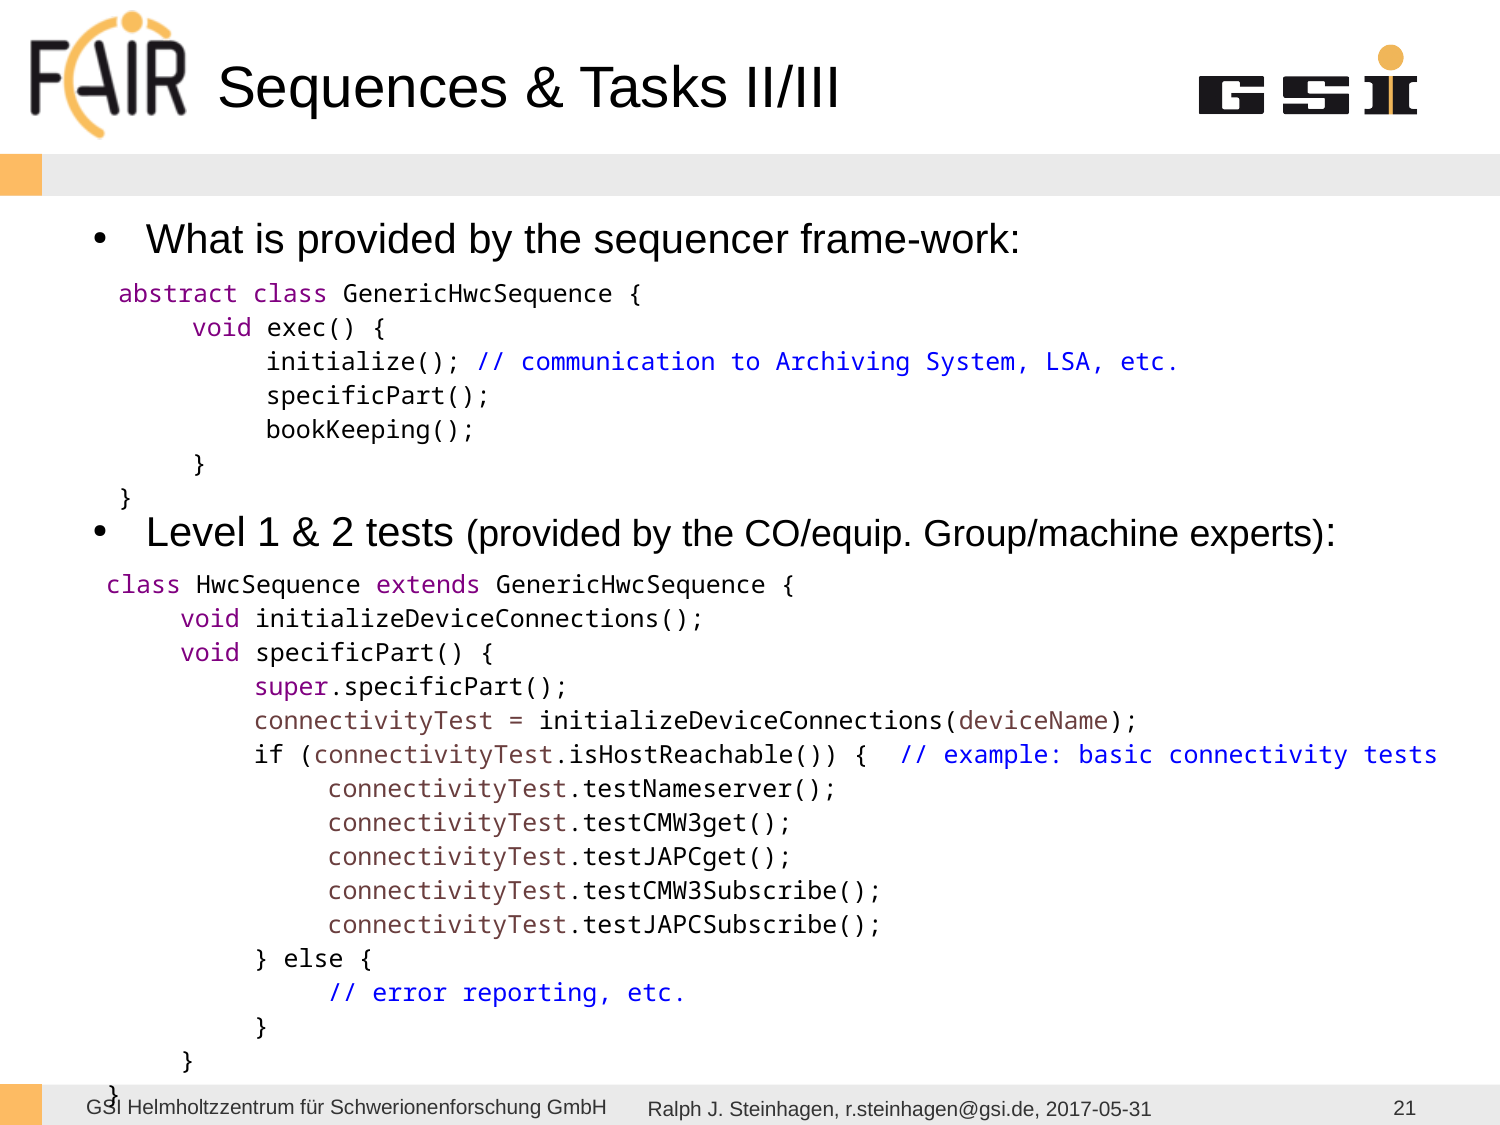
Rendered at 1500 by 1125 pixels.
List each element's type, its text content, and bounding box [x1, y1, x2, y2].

picture [1197, 42, 1419, 117]
text_box abstract class GenericHwcSequence { void exec() { initialize(); // communication to Archiving System, LSA, etc. specificPart(); bookKeeping(); } } [103, 268, 1461, 554]
list What is provided by the sequencer frame-work: Level 1 & 2 tests (provided by the CO/equip. Group/machine experts): [75, 215, 1425, 1055]
picture [30, 9, 187, 141]
title Sequences & Tasks II/III [217, 20, 1180, 147]
text_box class HwcSequence extends GenericHwcSequence { void initializeDeviceConnections(); void specificPart() { super.specificPart(); connectivityTest = initializeDeviceConnections(deviceName); if (connectivityTest.isHostReachable()) { // example: basic connectivity tests connectivityTest.testNameserver(); connectivityTest.testCMW3get(); connectivityTest.testJAPCget(); connectivityTest.testCMW3Subscribe(); connectivityTest.testJAPCSubscribe(); } else { // error reporting, etc. } } } [91, 559, 1478, 1083]
